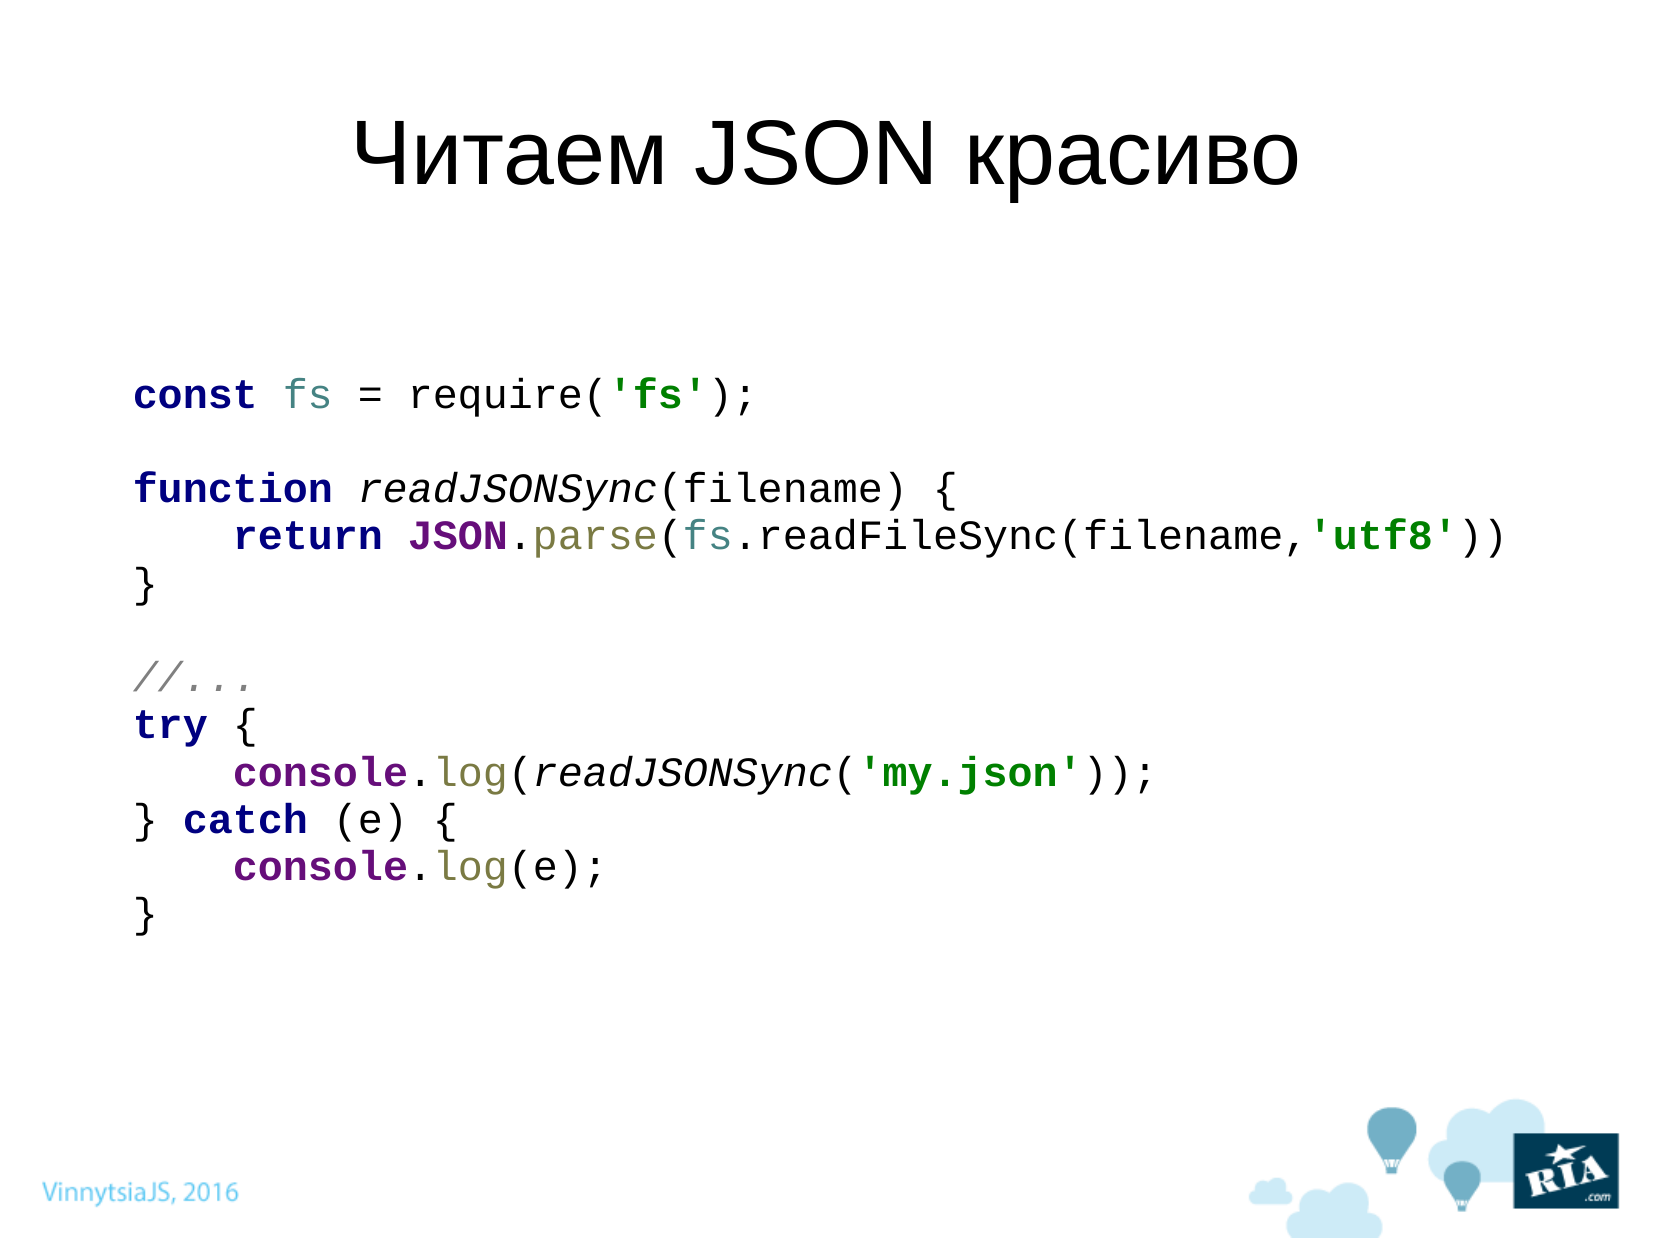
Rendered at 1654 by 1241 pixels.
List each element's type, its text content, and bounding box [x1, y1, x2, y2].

title Читаем JSON красиво [82, 49, 1571, 257]
picture [0, 0, 1653, 1238]
text_box const fs = require('fs'); function readJSONSync(filename) { return JSON.parse(fs.readFileSync(filename,'utf8')) } //... try { console.log(readJSONSync('my.json')); } catch (e) { console.log(e); } [118, 366, 1562, 1044]
